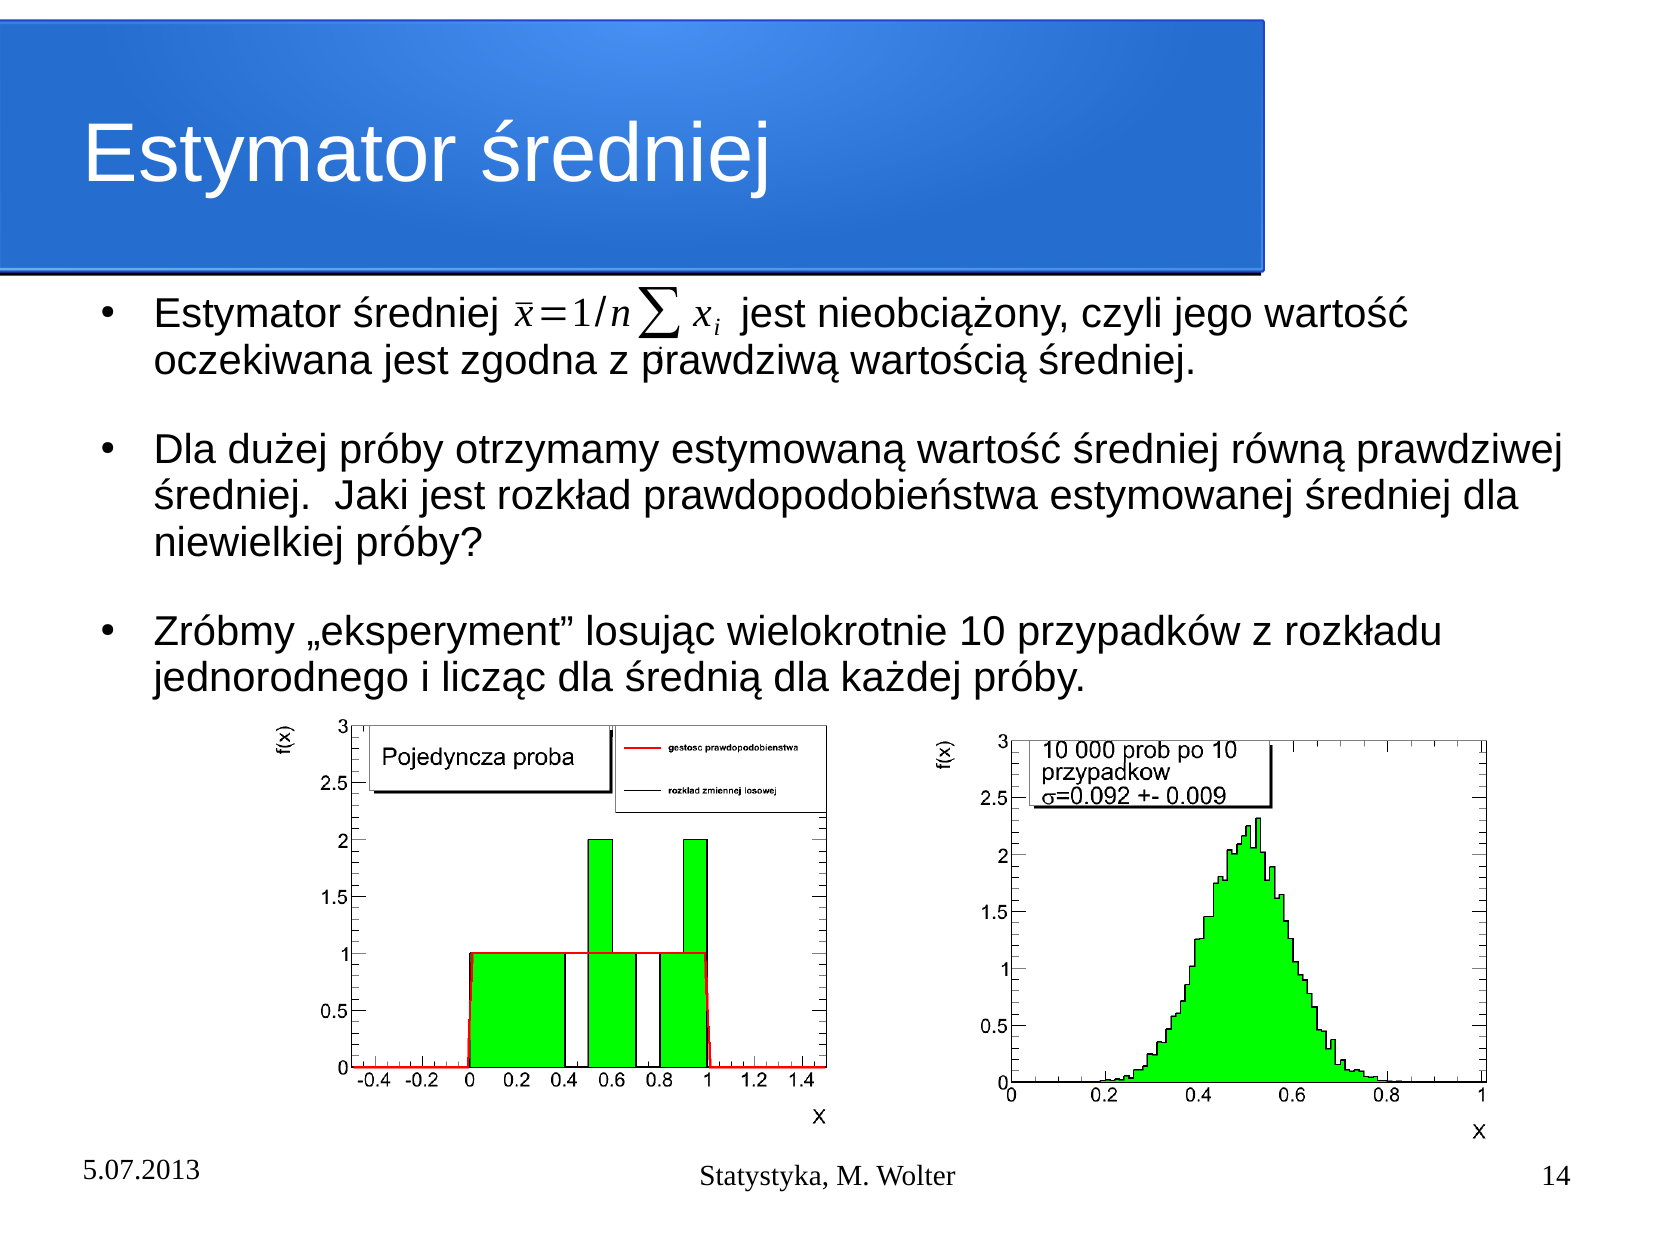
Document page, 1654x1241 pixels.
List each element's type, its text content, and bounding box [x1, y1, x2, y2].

picture [915, 719, 1516, 1151]
list Estymator średniej jest nieobciążony, czyli jego wartość oczekiwana jest zgodna z prawdziwą wartością średniej. Dla dużej próby otrzymamy estymowaną wartość średniej równą prawdziwej średniej. Jaki jest rozkład prawdopodobieństwa estymowanej średniej dla niewielkiej próby? Zróbmy „eksperyment” losując wielokrotnie 10 przypadków z rozkładu jednorodnego i licząc dla średnią dla każdej próby. [82, 290, 1591, 1141]
chart [507, 284, 728, 369]
title Estymator średniej [82, 49, 1250, 257]
picture [255, 704, 856, 1136]
